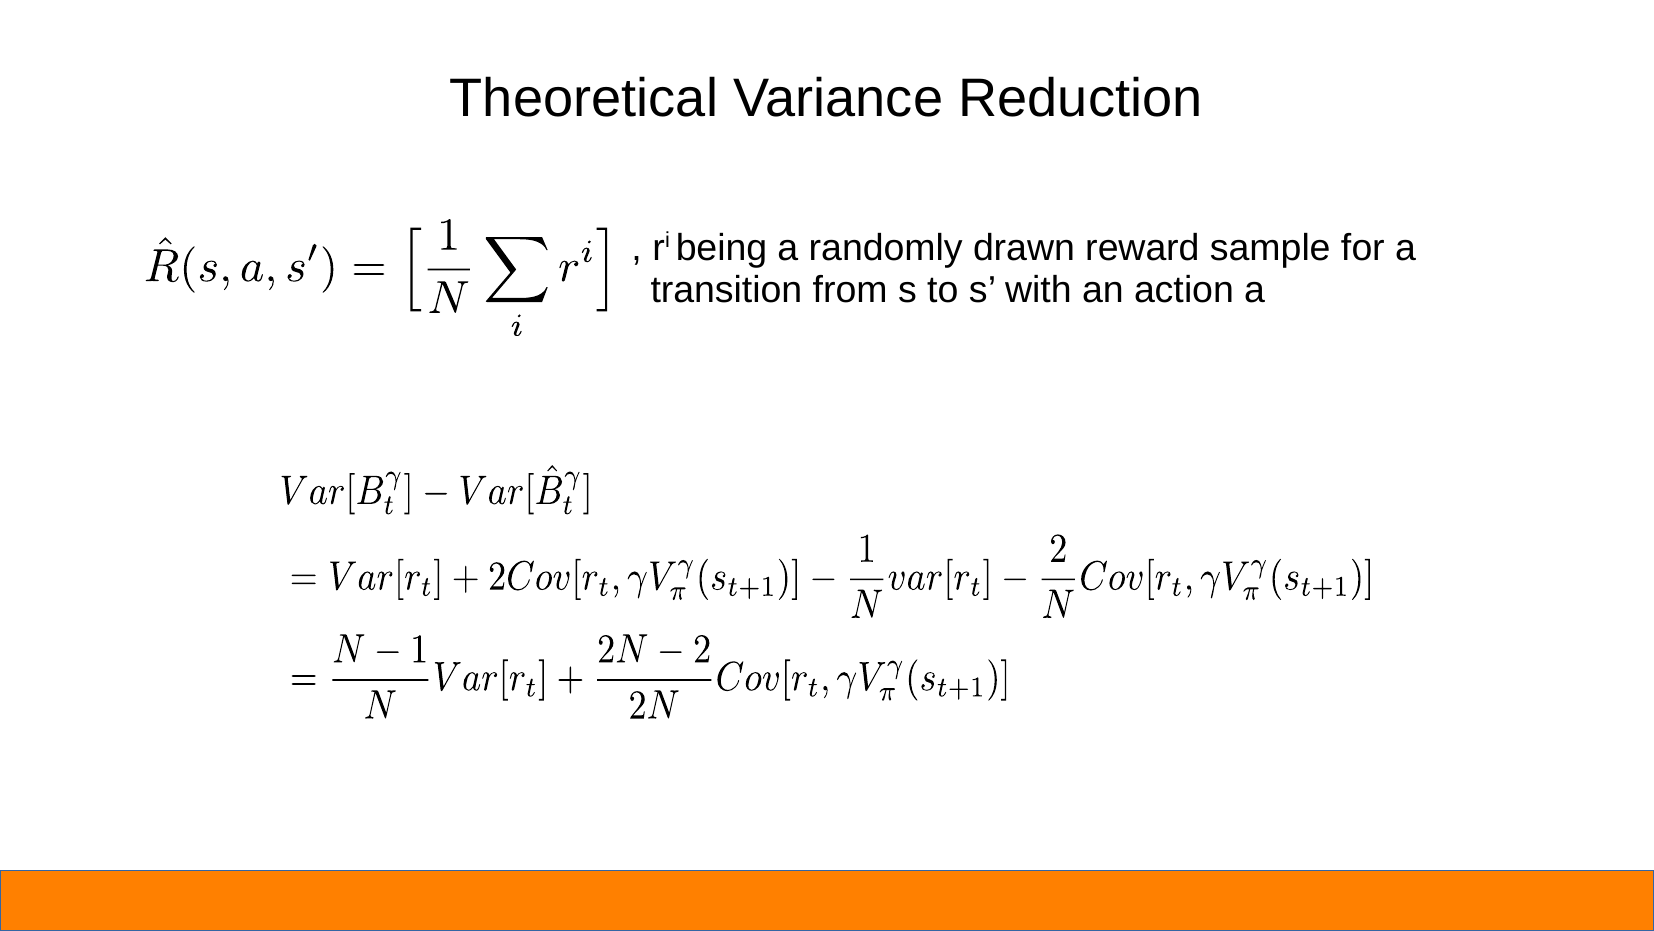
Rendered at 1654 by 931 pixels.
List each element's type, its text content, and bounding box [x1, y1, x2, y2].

text_box , ri being a randomly drawn reward sample for a transition from s to s’ with an action a [91, 135, 1562, 908]
text_box [0, 870, 1654, 931]
picture [279, 465, 1375, 719]
text_box Theoretical Variance Reduction [253, 60, 1400, 135]
